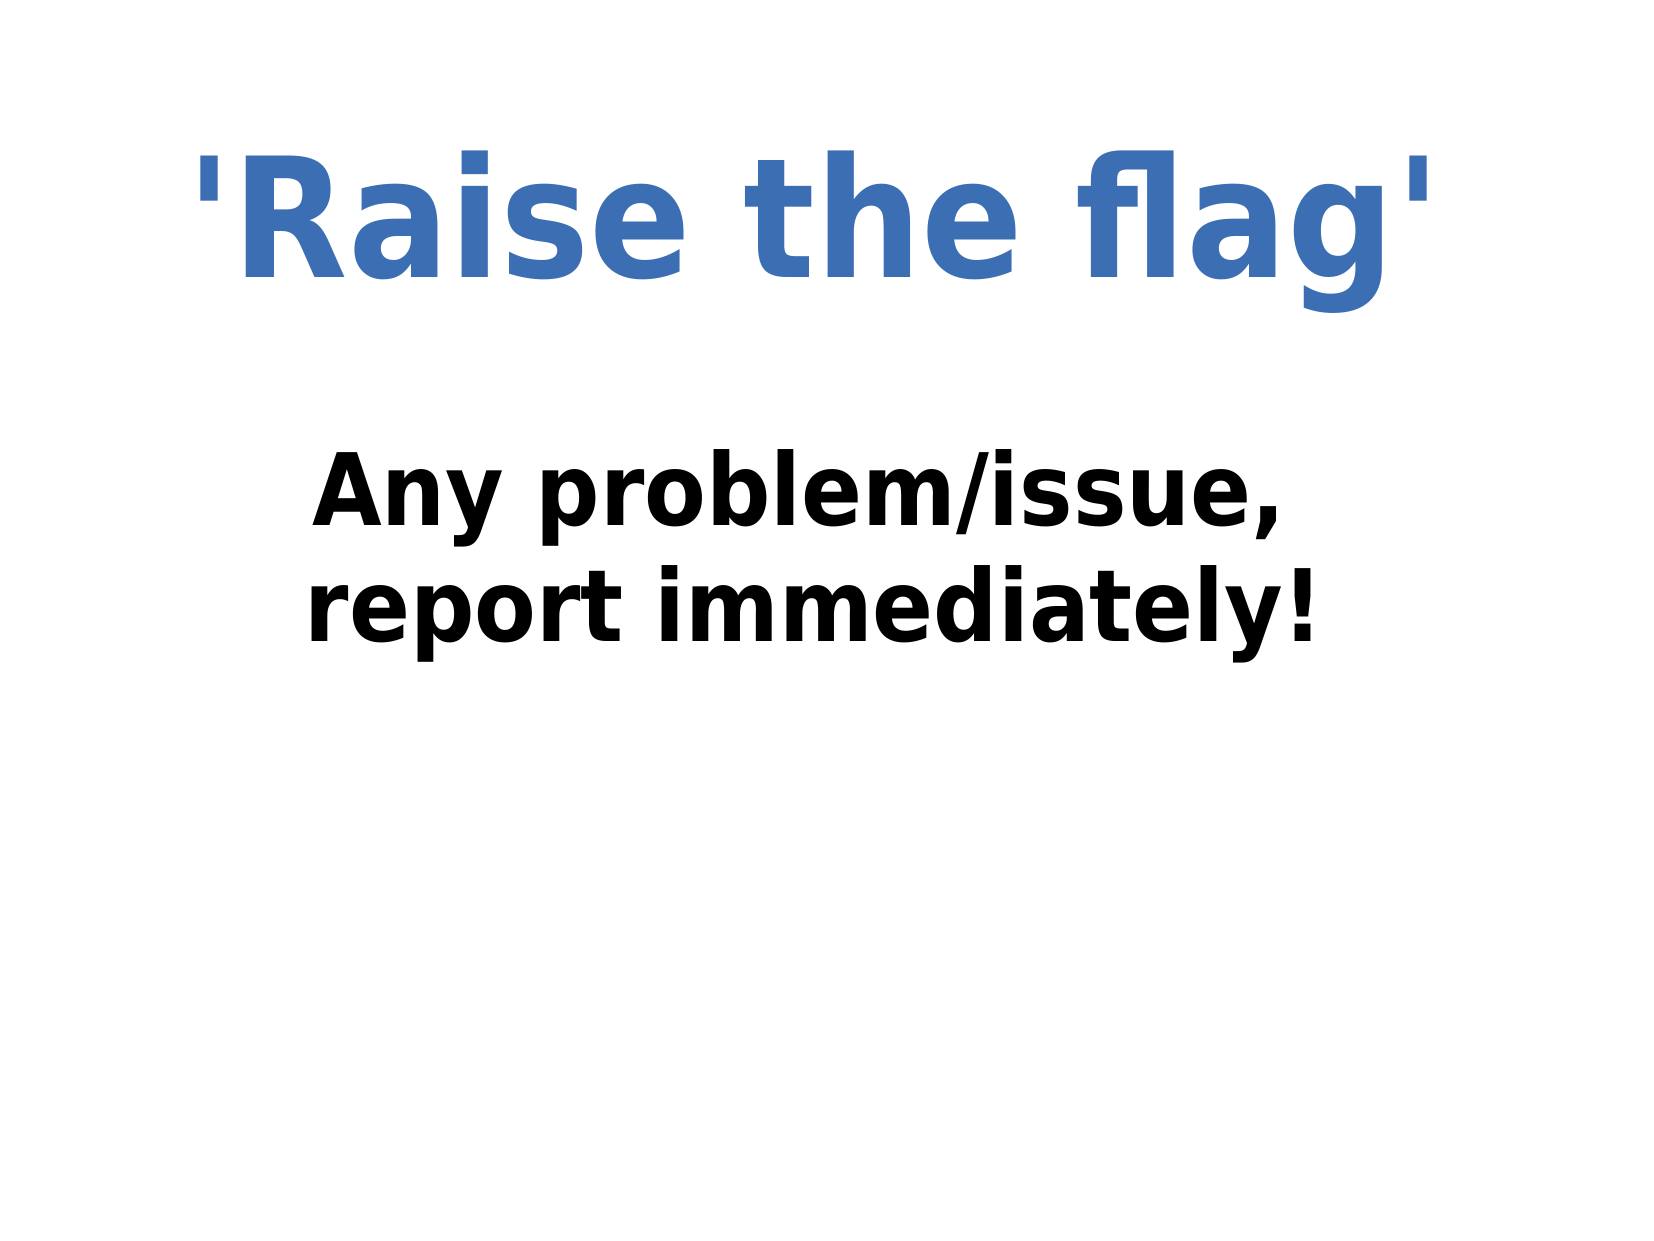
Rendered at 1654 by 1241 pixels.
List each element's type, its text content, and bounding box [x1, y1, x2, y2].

text_box 'Raise the flag' Any problem/issue, report immediately! [139, 114, 1490, 753]
